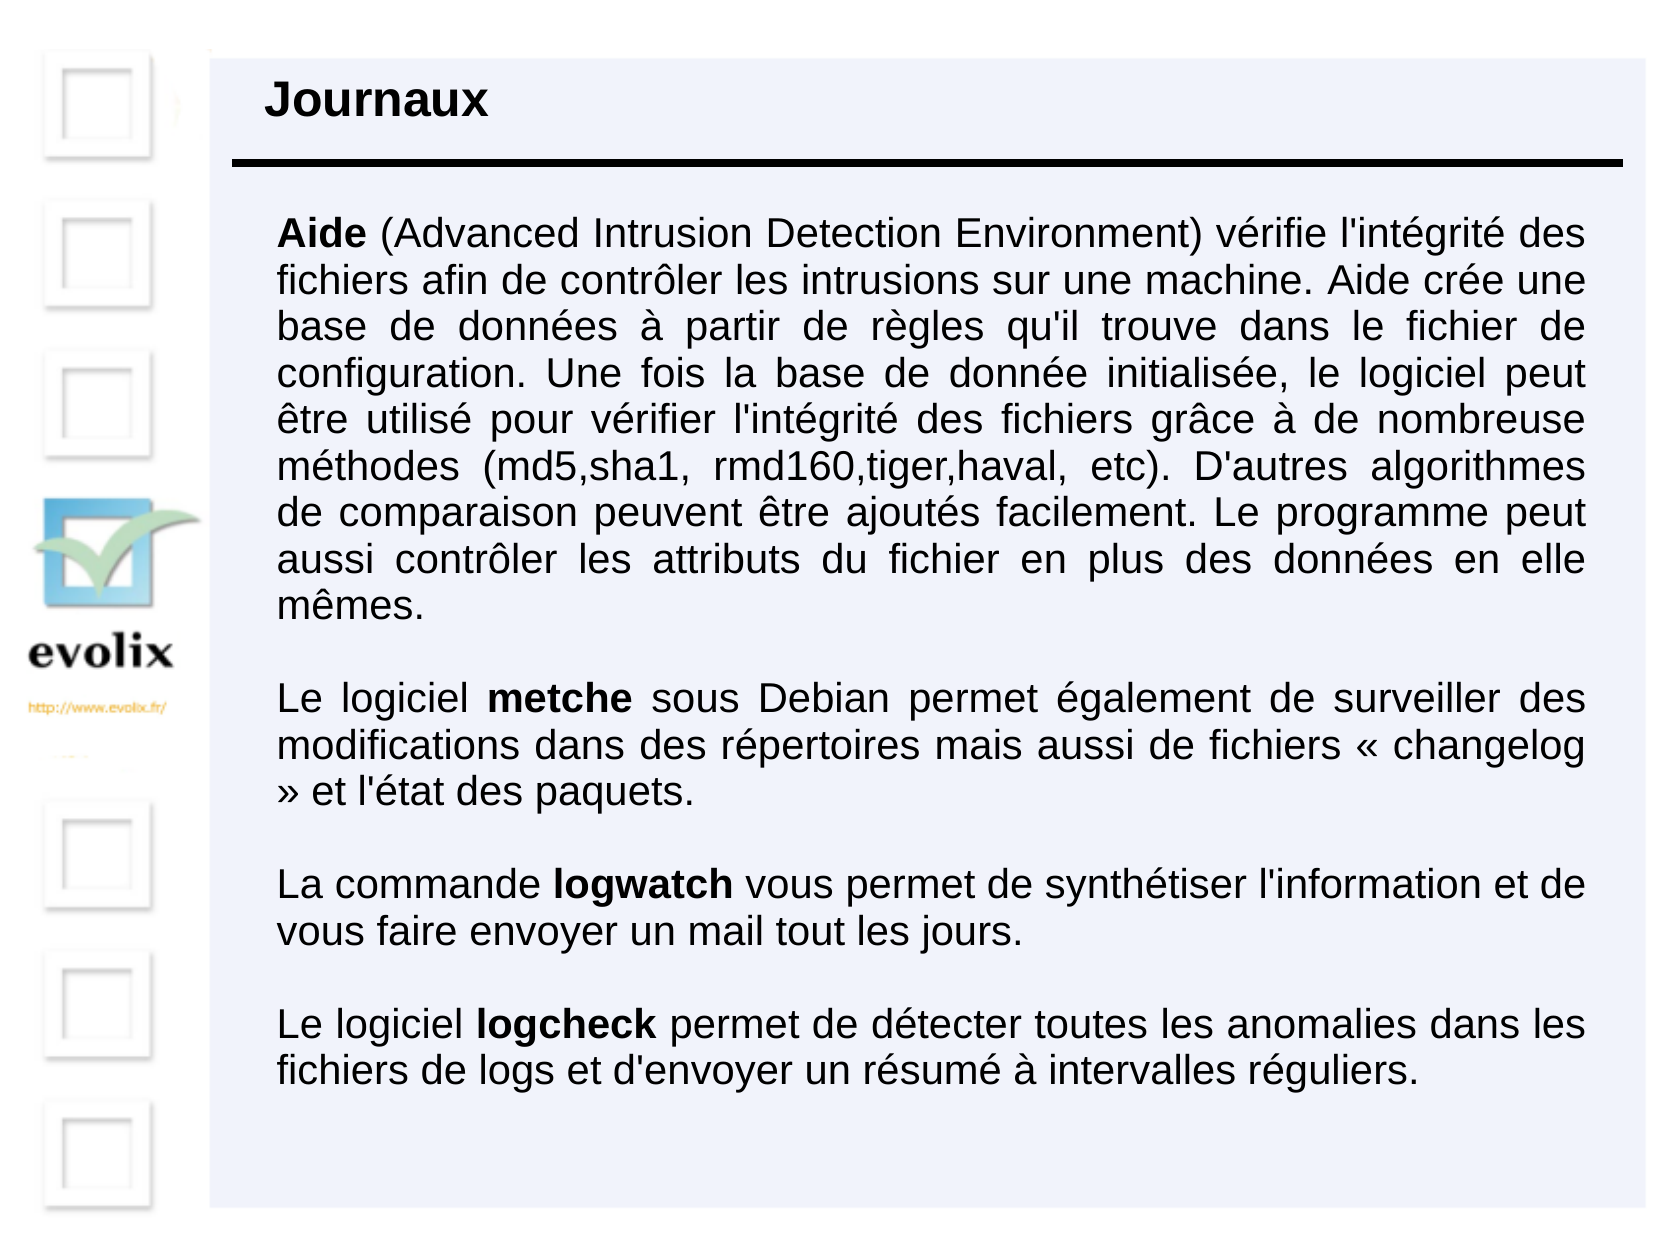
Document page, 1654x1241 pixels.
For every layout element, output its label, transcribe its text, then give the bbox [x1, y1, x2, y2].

text_box Journaux [249, 63, 691, 135]
text_box Aide (Advanced Intrusion Detection Environment) vérifie l'intégrité des fichiers afin de contrôler les intrusions sur une machine. Aide crée une base de données à partir de règles qu'il trouve dans le fichier de configuration. Une fois la base de donnée initialisée, le logiciel peut être utilisé pour vérifier l'intégrité des fichiers grâce à de nombreuse méthodes (md5,sha1, rmd160,tiger,haval, etc). D'autres algorithmes de comparaison peuvent être ajoutés facilement. Le programme peut aussi contrôler les attributs du fichier en plus des données en elle mêmes. Le logiciel metche sous Debian permet également de surveiller des modifications dans des répertoires mais aussi de fichiers « changelog » et l'état des paquets. La commande logwatch vous permet de synthétiser l'information et de vous faire envoyer un mail tout les jours. Le logiciel logcheck permet de détecter toutes les anomalies dans les fichiers de logs et d'envoyer un résumé à intervalles réguliers. [261, 202, 1602, 1148]
picture [0, 49, 1654, 1218]
